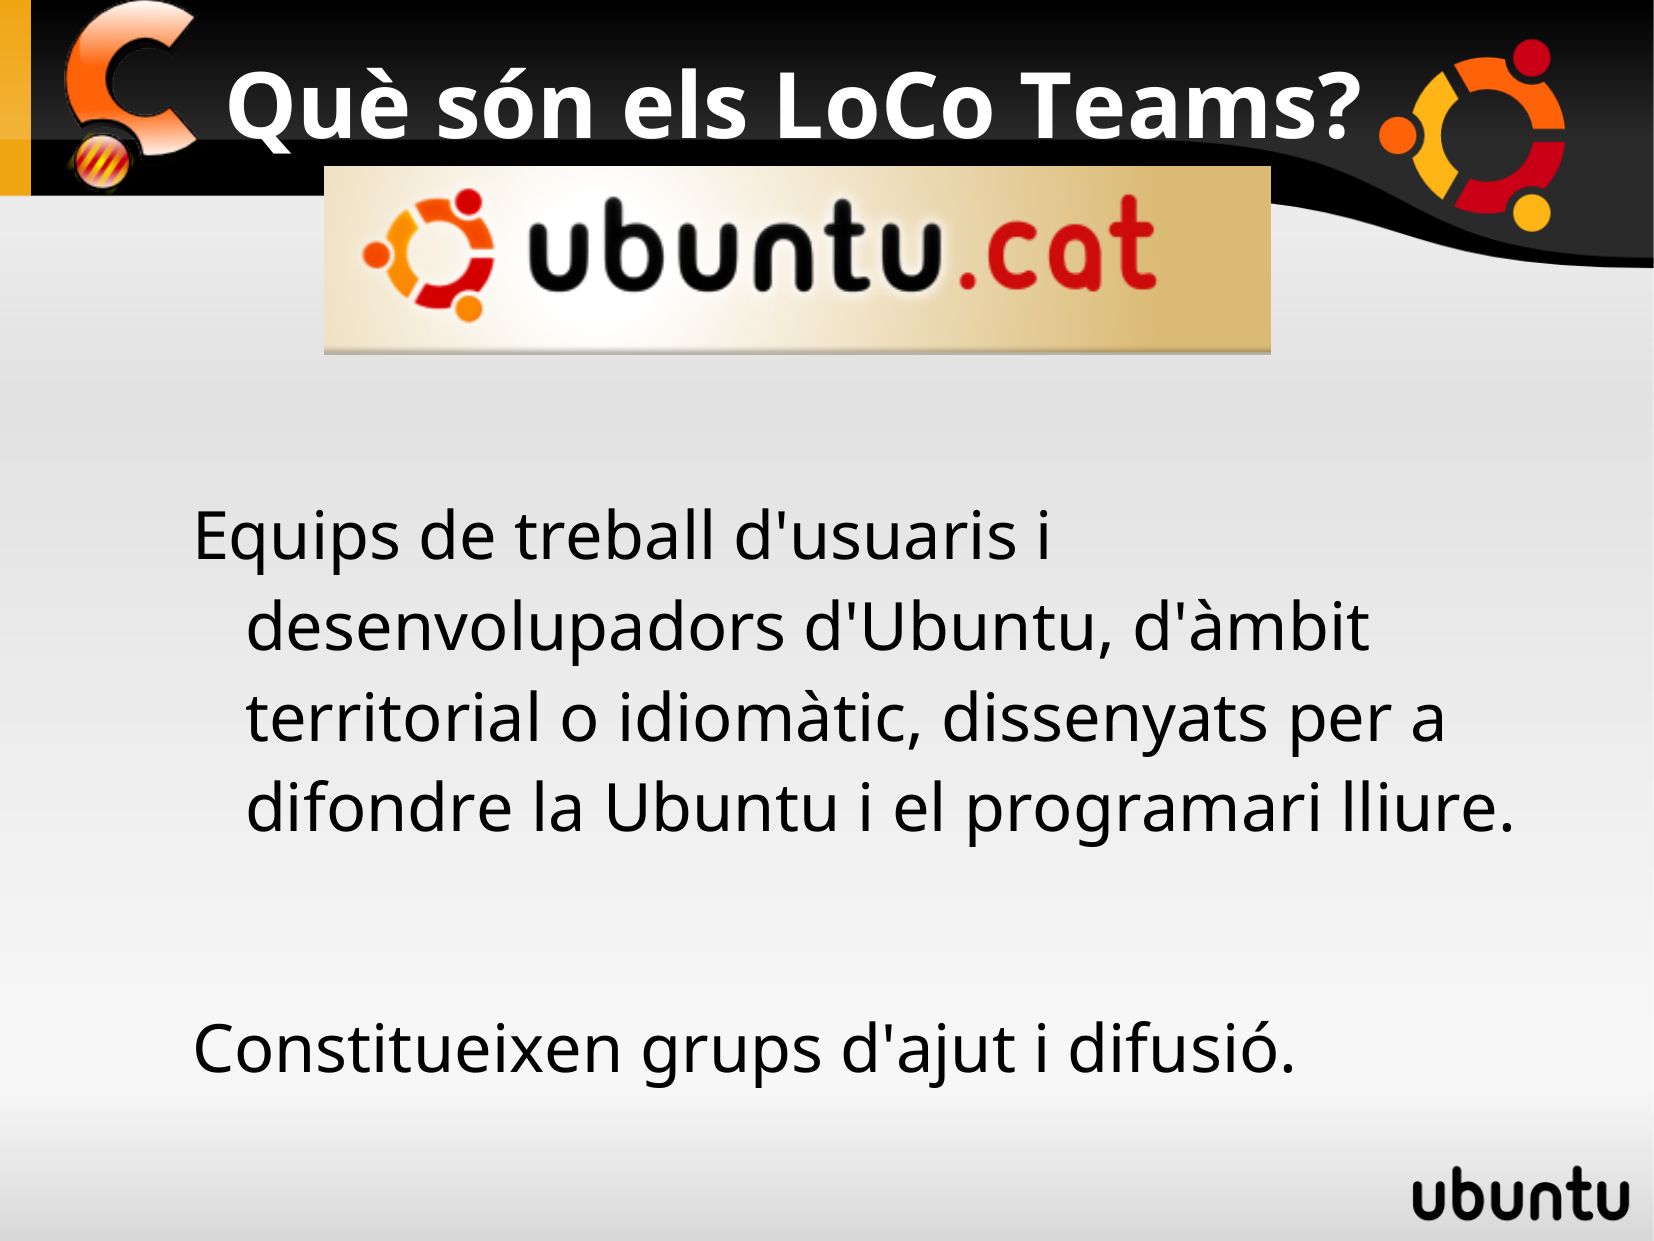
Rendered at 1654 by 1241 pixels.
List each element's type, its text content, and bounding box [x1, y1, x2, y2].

list Equips de treball d'usuaris i desenvolupadors d'Ubuntu, d'àmbit territorial o idiomàtic, dissenyats per a difondre la Ubuntu i el programari lliure. Constitueixen grups d'ajut i difusió. [174, 488, 1565, 1013]
picture [0, 0, 1654, 1241]
title Què són els LoCo Teams? [76, 0, 1565, 208]
